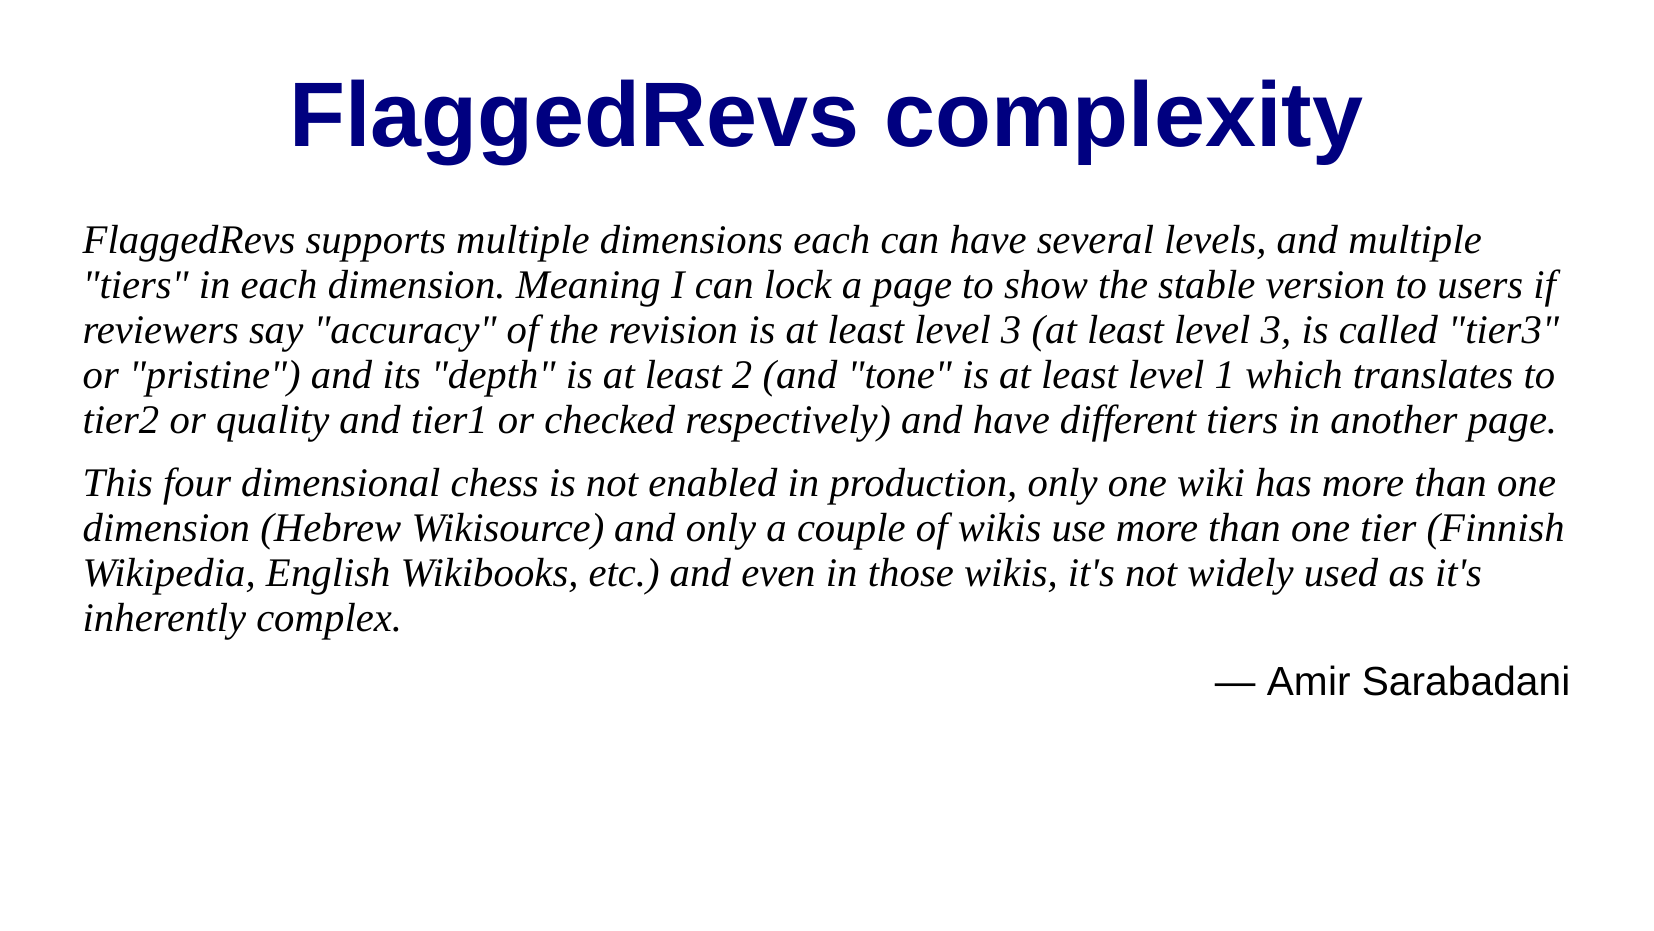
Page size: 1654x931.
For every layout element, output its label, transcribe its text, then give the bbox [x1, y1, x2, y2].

title FlaggedRevs complexity [82, 37, 1571, 193]
list FlaggedRevs supports multiple dimensions each can have several levels, and multiple "tiers" in each dimension. Meaning I can lock a page to show the stable version to users if reviewers say "accuracy" of the revision is at least level 3 (at least level 3, is called "tier3" or "pristine") and its "depth" is at least 2 (and "tone" is at least level 1 which translates to tier2 or quality and tier1 or checked respectively) and have different tiers in another page. This four dimensional chess is not enabled in production, only one wiki has more than one dimension (Hebrew Wikisource) and only a couple of wikis use more than one tier (Finnish Wikipedia, English Wikibooks, etc.) and even in those wikis, it's not widely used as it's inherently complex. — Amir Sarabadani [82, 217, 1571, 758]
